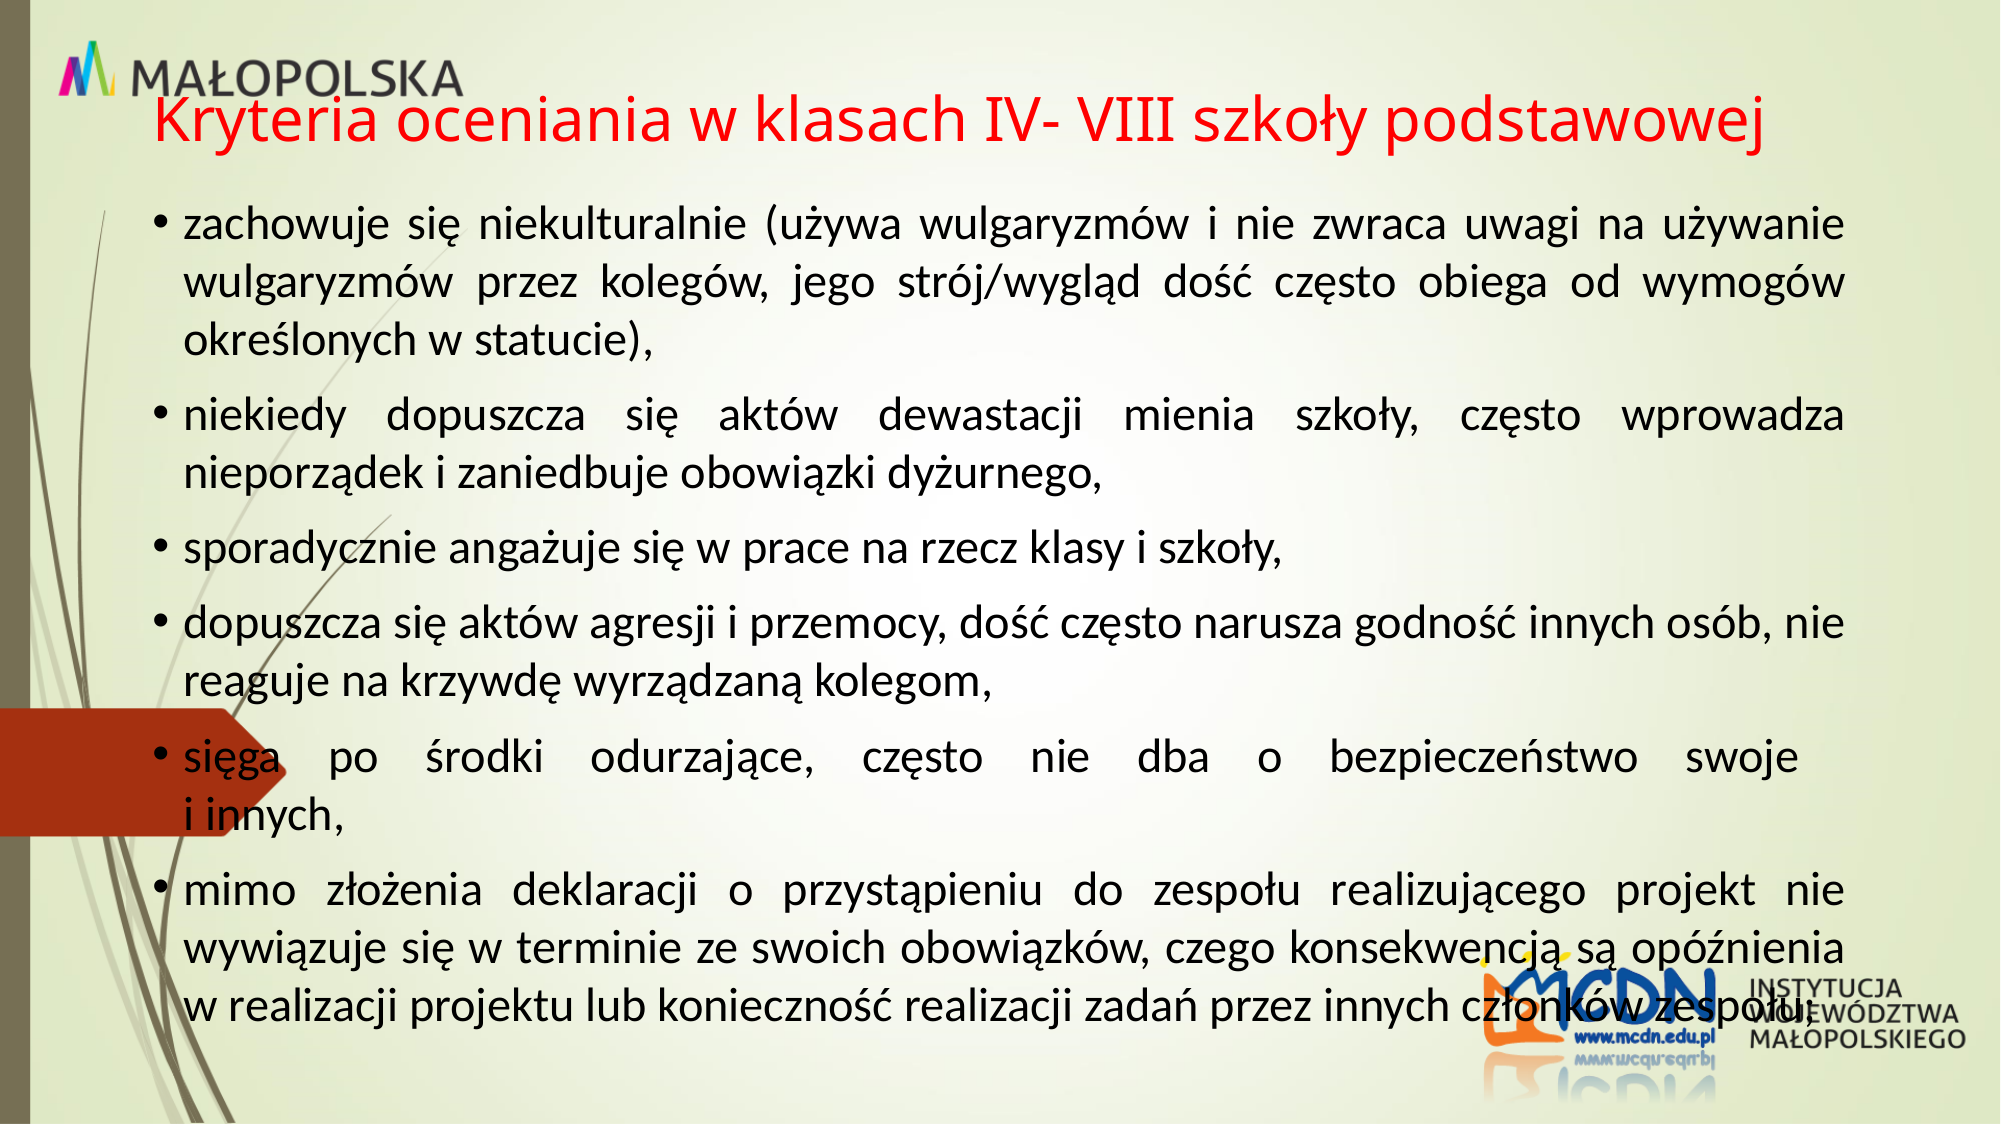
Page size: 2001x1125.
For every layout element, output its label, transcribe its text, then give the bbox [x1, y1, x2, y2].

picture [0, 0, 2001, 1125]
title Kryteria oceniania w klasach IV- VIII szkoły podstawowej [137, 59, 1863, 183]
list zachowuje się niekulturalnie (używa wulgaryzmów i nie zwraca uwagi na używanie wulgaryzmów przez kolegów, jego strój/wygląd dość często obiega od wymogów określonych w statucie), niekiedy dopuszcza się aktów dewastacji mienia szkoły, często wprowadza nieporządek i zaniedbuje obowiązki dyżurnego, sporadycznie angażuje się w prace na rzecz klasy i szkoły, dopuszcza się aktów agresji i przemocy, dość często narusza godność innych osób, nie reaguje na krzywdę wyrządzaną kolegom, sięga po środki odurzające, często nie dba o bezpieczeństwo swoje i innych, mimo złożenia deklaracji o przystąpieniu do zespołu realizującego projekt nie wywiązuje się w terminie ze swoich obowiązków, czego konsekwencją są opóźnienia w realizacji projektu lub konieczność realizacji zadań przez innych członków zespołu; [137, 183, 1863, 1092]
